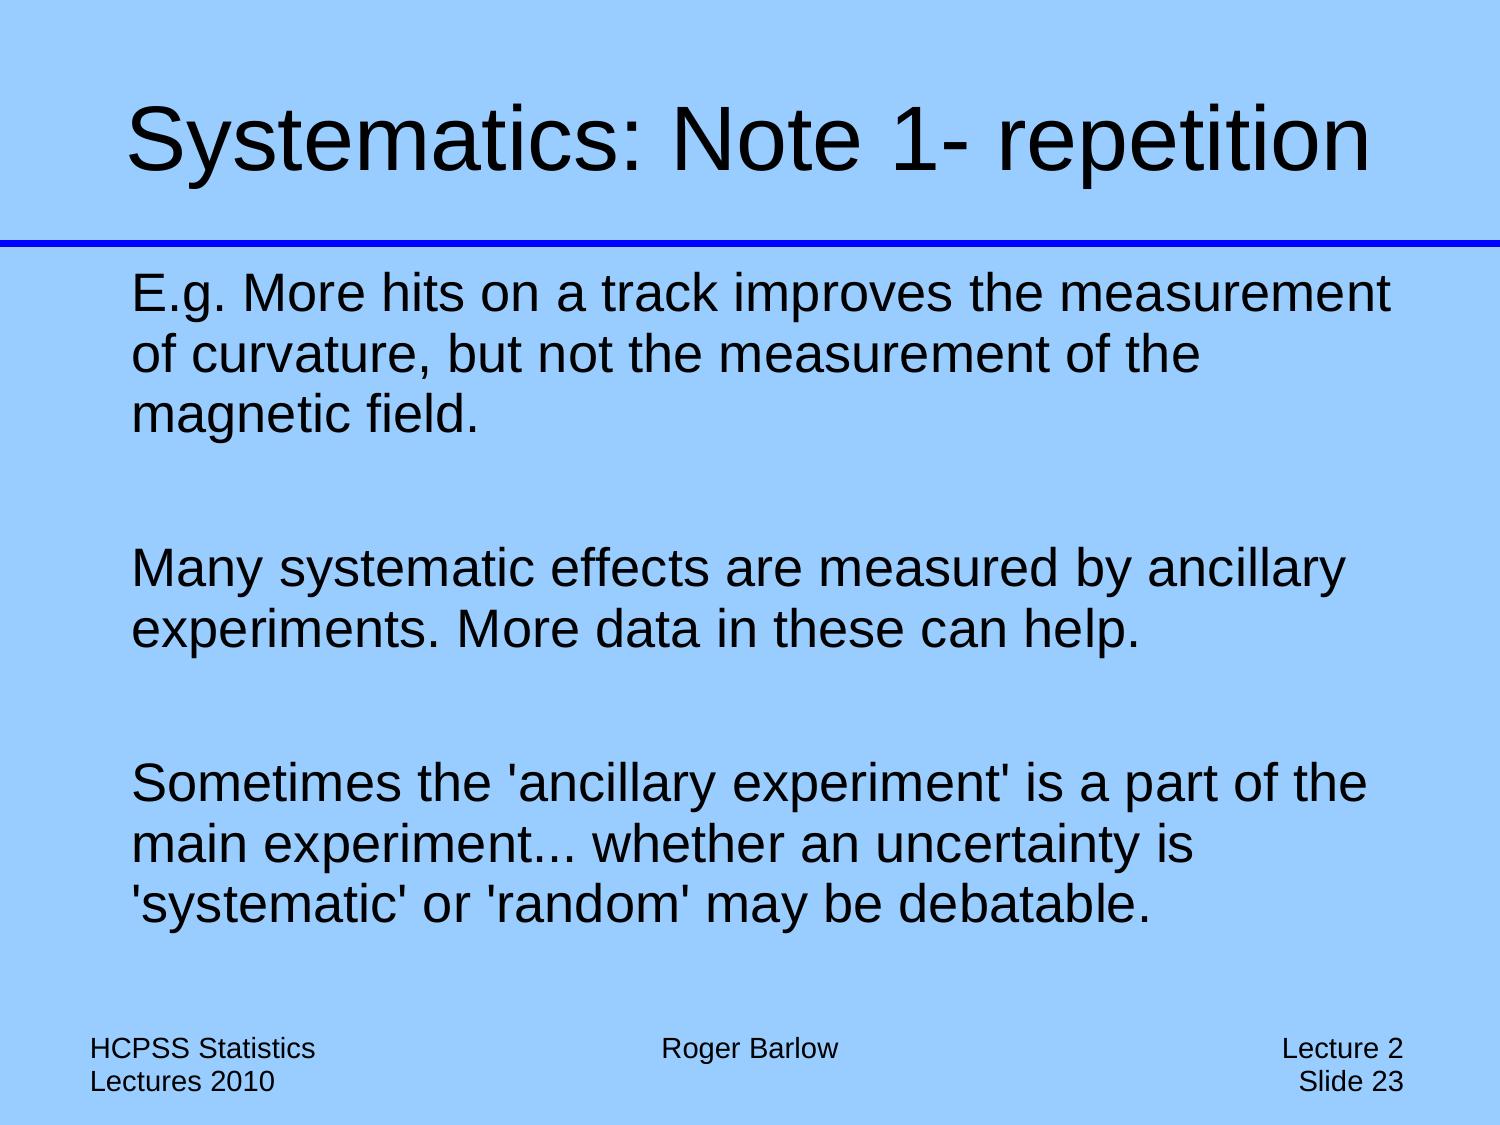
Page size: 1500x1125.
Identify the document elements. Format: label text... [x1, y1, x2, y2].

list E.g. More hits on a track improves the measurement of curvature, but not the measurement of the magnetic field. Many systematic effects are measured by ancillary experiments. More data in these can help. Sometimes the 'ancillary experiment' is a part of the main experiment... whether an uncertainty is 'systematic' or 'random' may be debatable. [75, 262, 1418, 991]
title Systematics: Note 1- repetition [75, 52, 1426, 226]
